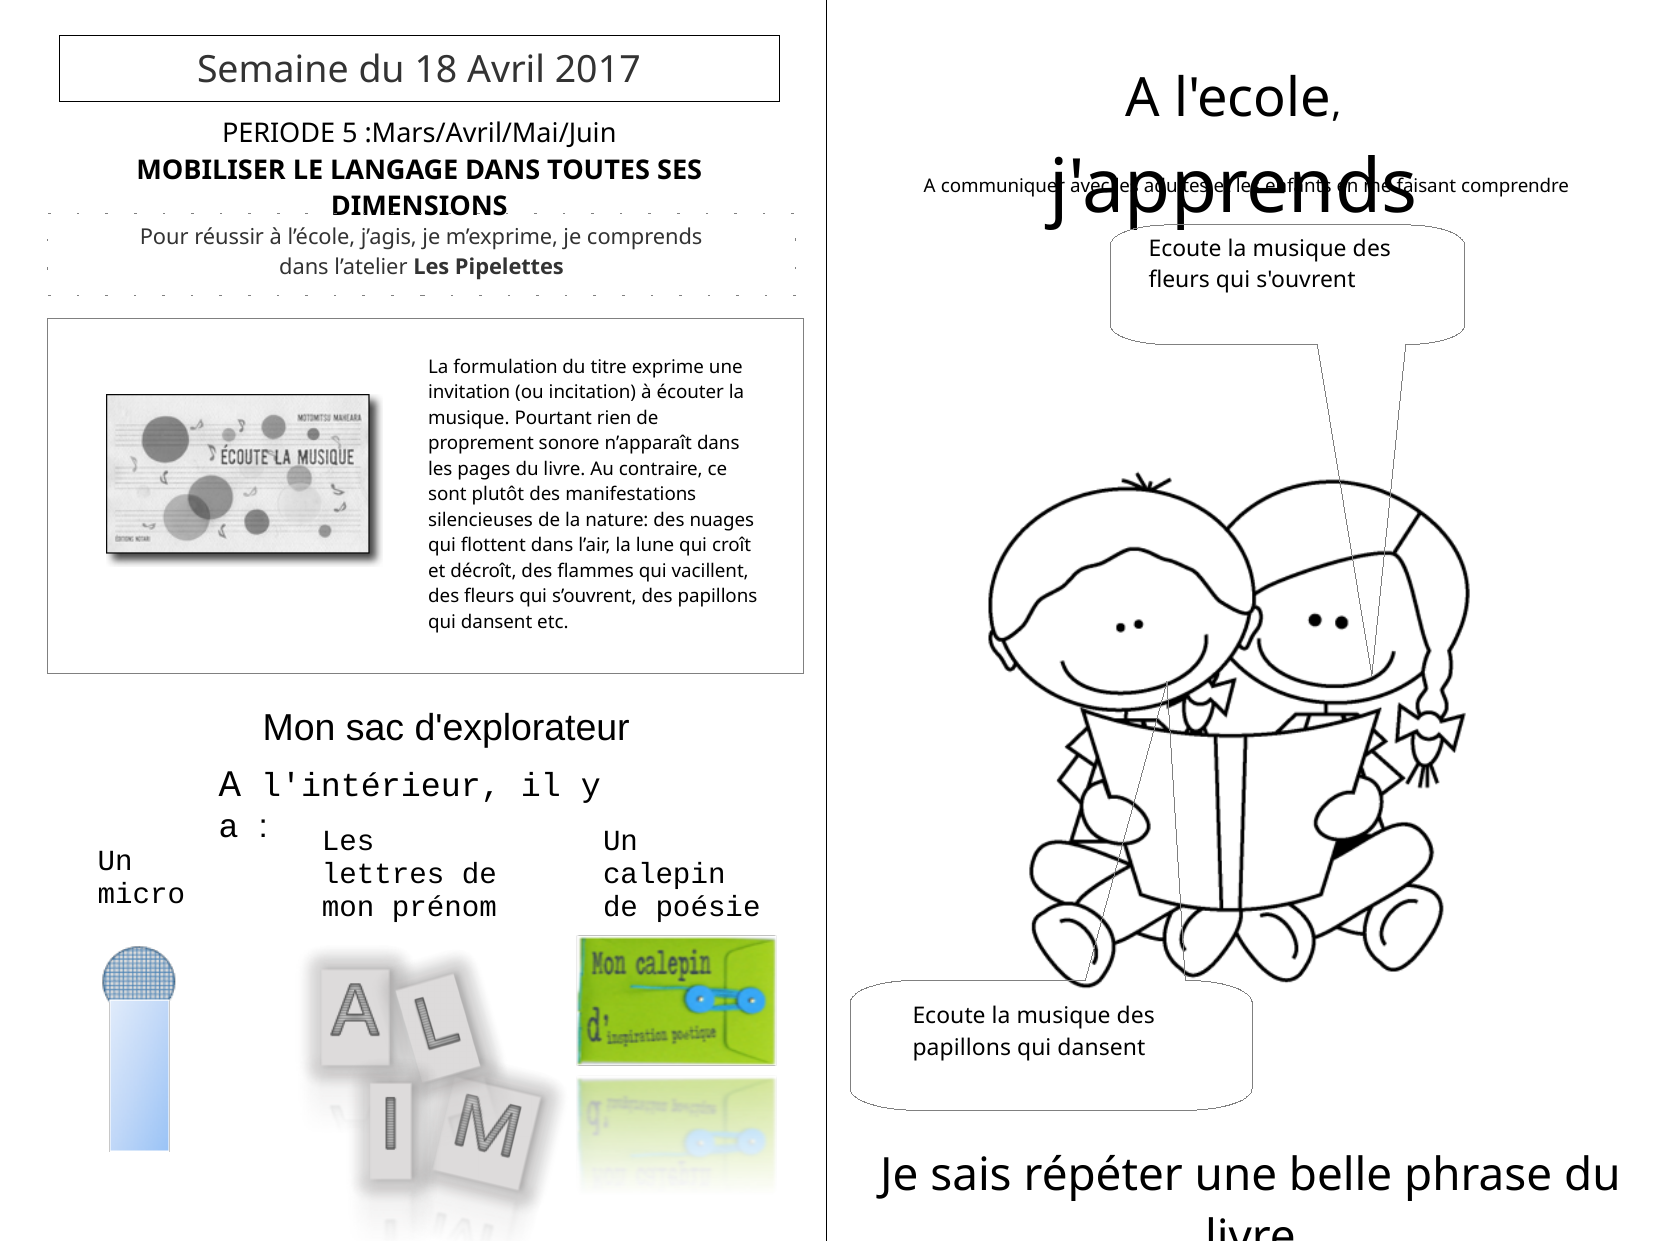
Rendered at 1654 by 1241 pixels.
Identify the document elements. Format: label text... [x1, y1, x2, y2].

text_box Ecoute la musique des papillons qui dansent [897, 992, 1229, 1100]
text_box Un calepin de poésie [588, 819, 792, 934]
text_box Je sais répéter une belle phrase du livre [850, 1133, 1651, 1214]
picture [292, 932, 780, 1241]
text_box Semaine du 18 Avril 2017 [59, 35, 780, 102]
picture [106, 394, 383, 567]
picture [961, 460, 1512, 1031]
text_box Mon sac d'explorateur [195, 699, 697, 758]
text_box La formulation du titre exprime une invitation (ou incitation) à écouter la musique. Pourtant rien de proprement sonore n’apparaît dans les pages du livre. Au contraire, ce sont plutôt des manifestations silencieuses de la nature: des nuages qui flottent dans l’air, la lune qui croît et décroît, des flammes qui vacillent, des fleurs qui s’ouvrent, des papillons qui dansent etc. [413, 345, 780, 638]
text_box Pour réussir à l’école, j’agis, je m’exprime, je comprends dans l’atelier Les Pipelettes [47, 213, 796, 296]
text_box PERIODE 5 :Mars/Avril/Mai/Juin MOBILISER LE LANGAGE DANS TOUTES SES DIMENSIONS [82, 106, 756, 213]
text_box Ecoute la musique des fleurs qui s'ouvrent [1133, 224, 1441, 333]
text_box A l'ecole, j'apprends [1026, 50, 1441, 154]
text_box A communiquer avec les adultes et les enfants en me faisant comprendre [885, 165, 1607, 225]
text_box A l'intérieur, il y a : [203, 758, 686, 816]
text_box Les lettres de mon prénom [307, 819, 520, 934]
picture [100, 944, 178, 1152]
text_box Un micro [82, 838, 240, 920]
